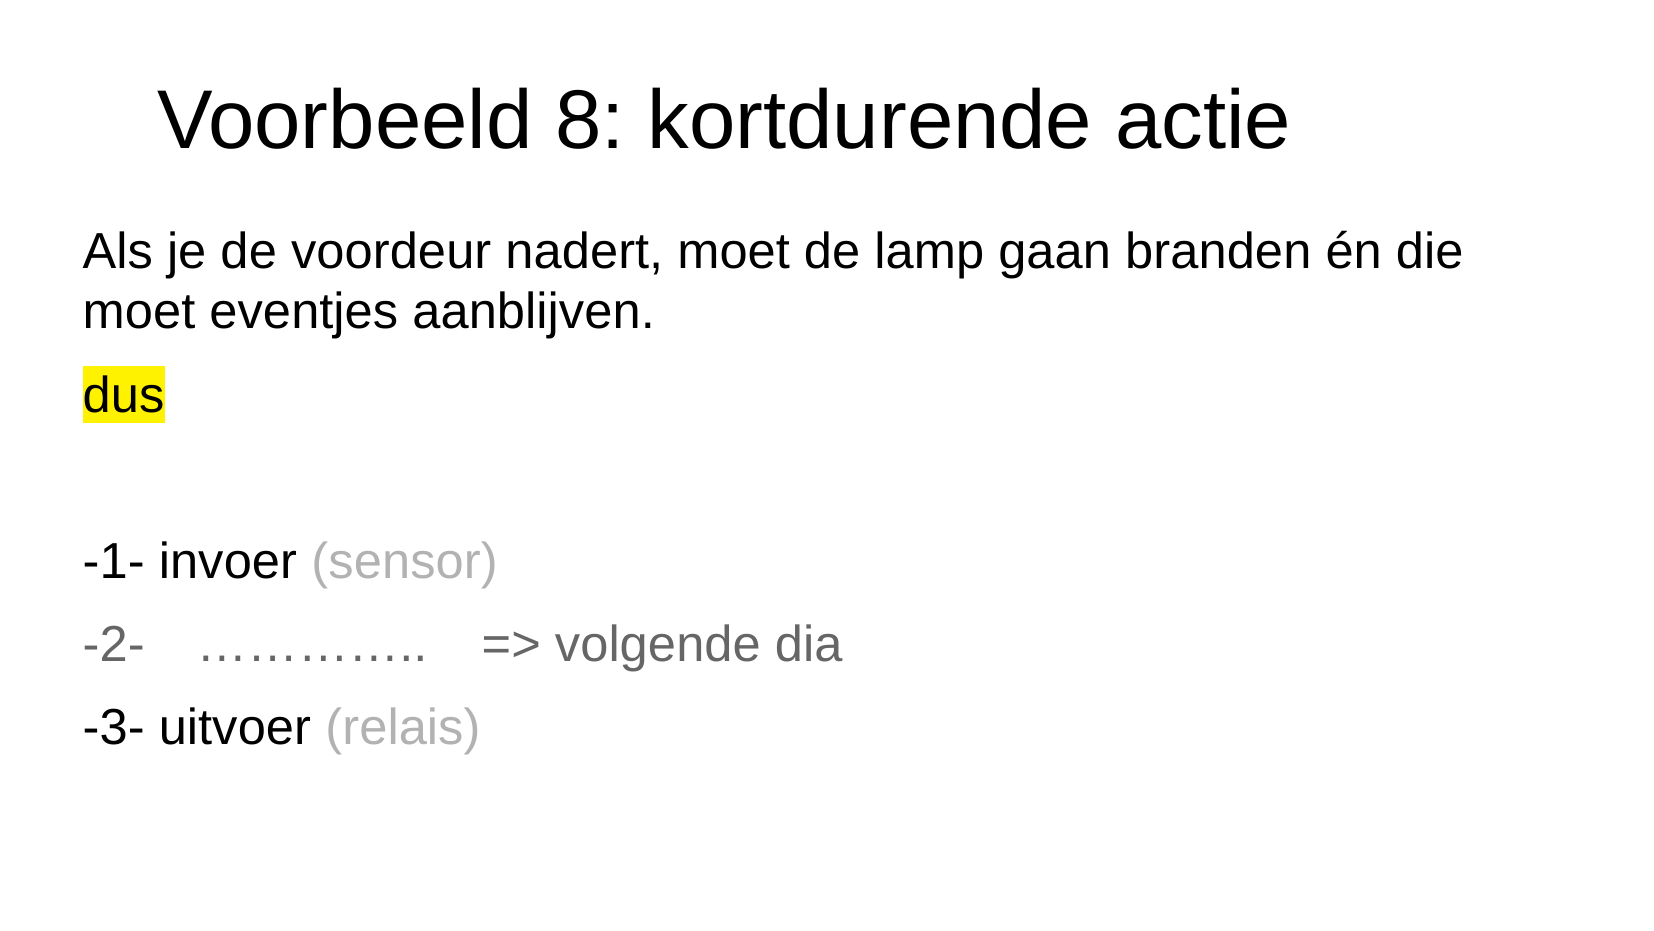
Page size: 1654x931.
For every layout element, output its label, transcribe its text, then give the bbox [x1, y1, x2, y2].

list Als je de voordeur nadert, moet de lamp gaan branden én die moet eventjes aanblijven. dus -1- invoer (sensor) -2- ………….. => volgende dia -3- uitvoer (relais) [82, 217, 1571, 758]
title Voorbeeld 8: kortdurende actie [82, 37, 1571, 193]
